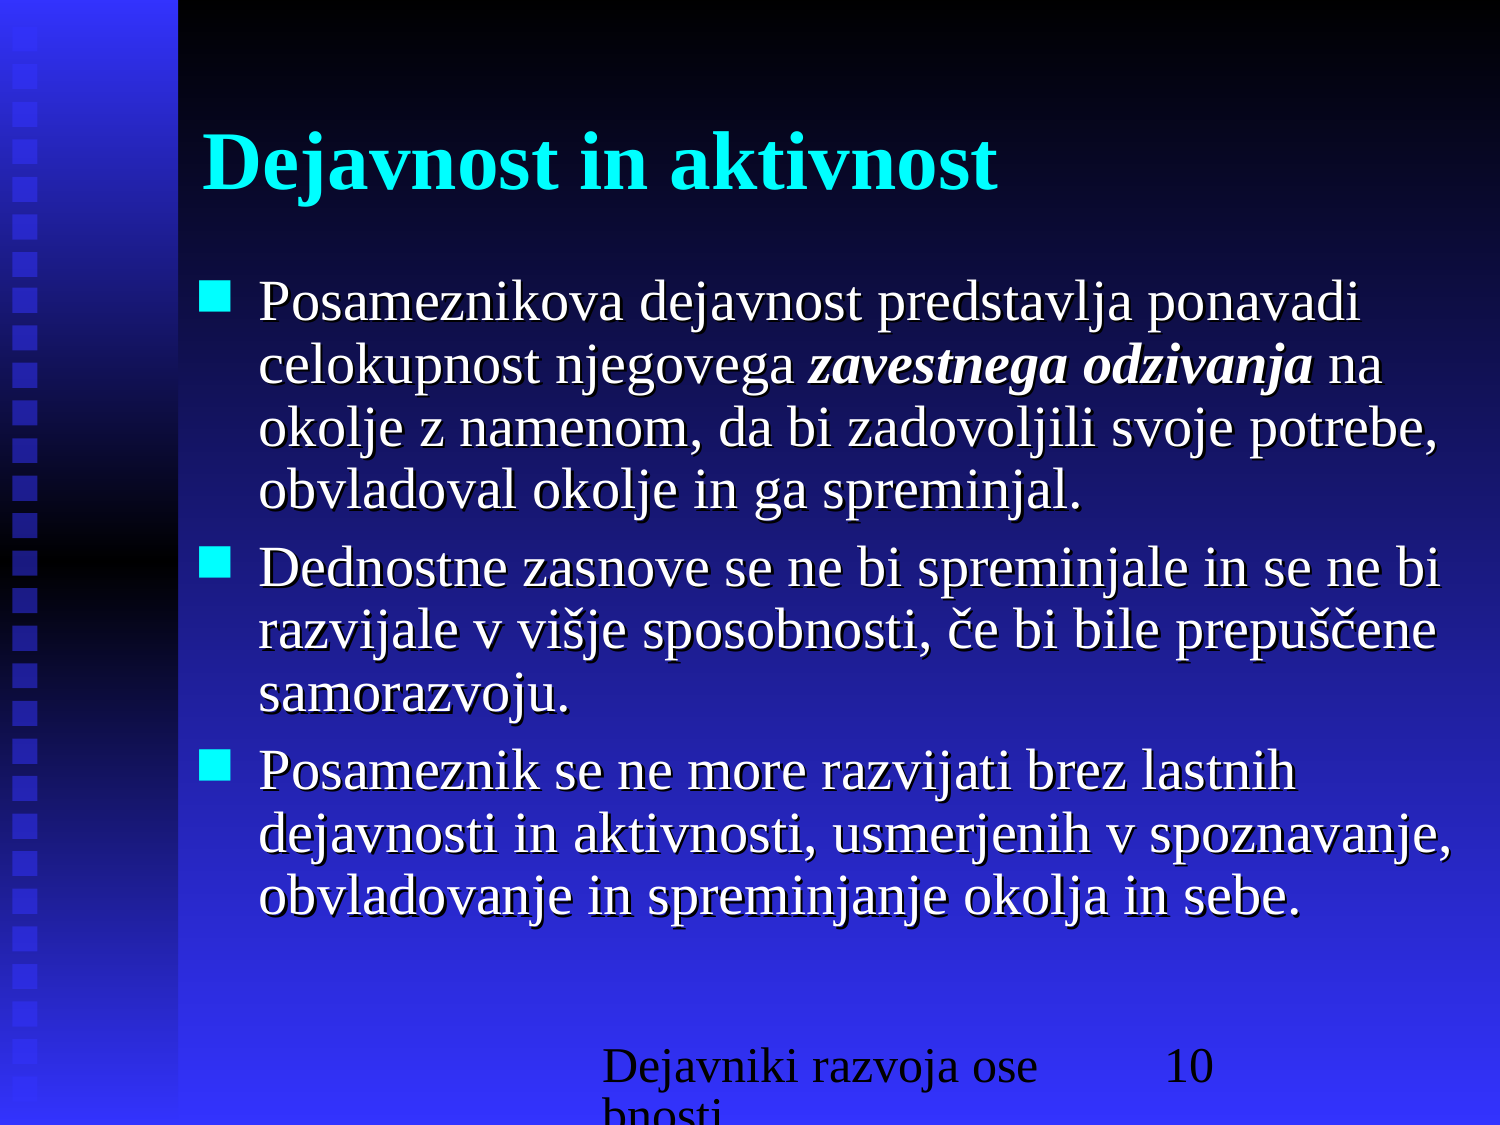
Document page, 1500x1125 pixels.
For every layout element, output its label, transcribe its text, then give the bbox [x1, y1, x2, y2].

list Posameznikova dejavnost predstavlja ponavadi celokupnost njegovega zavestnega odzivanja na okolje z namenom, da bi zadovoljili svoje potrebe, obvladoval okolje in ga spreminjal. Dednostne zasnove se ne bi spreminjale in se ne bi razvijale v višje sposobnosti, če bi bile prepuščene samorazvoju. Posameznik se ne more razvijati brez lastnih dejavnosti in aktivnosti, usmerjenih v spoznavanje, obvladovanje in spreminjanje okolja in sebe. [187, 262, 1500, 938]
title Dejavnost in aktivnost [187, 98, 1463, 214]
